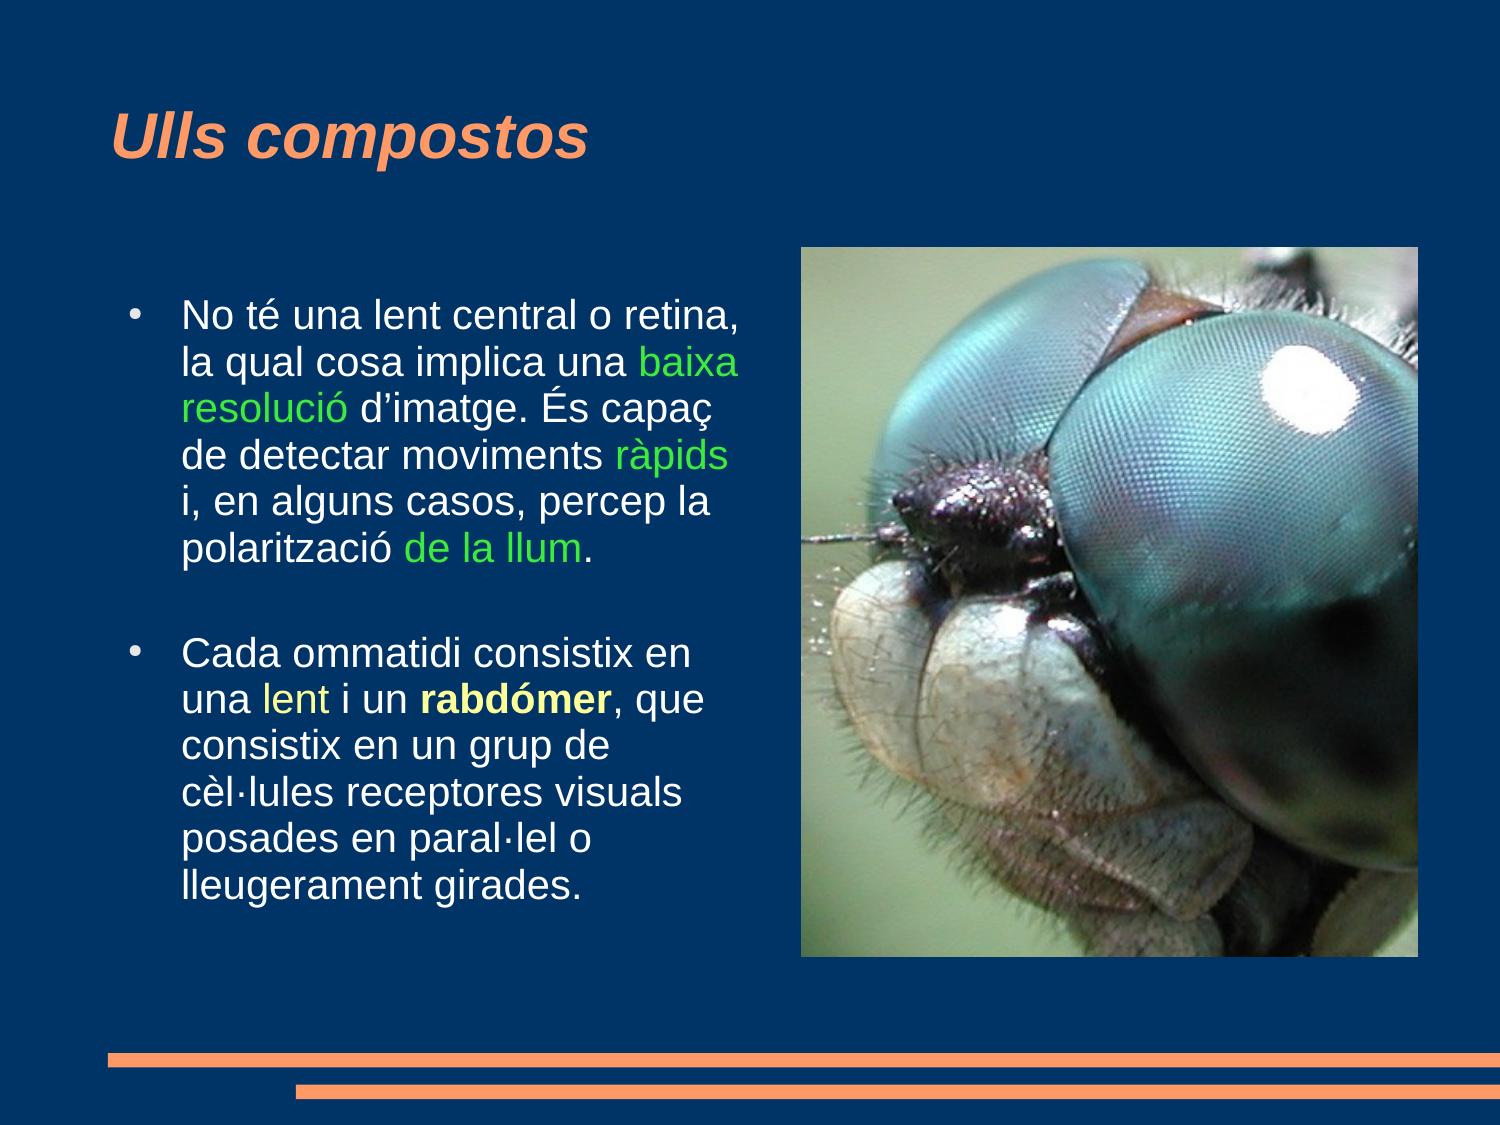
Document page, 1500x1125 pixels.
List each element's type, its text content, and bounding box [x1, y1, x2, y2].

title Ulls compostos [110, 41, 1392, 230]
picture [801, 247, 1418, 957]
list No té una lent central o retina, la qual cosa implica una baixa resolució d’imatge. És capaç de detectar moviments ràpids i, en alguns casos, percep la polarització de la llum. Cada ommatidi consistix en una lent i un rabdómer, que consistix en un grup de cèl·lules receptores visuals posades en paral·lel o lleugerament girades. [110, 292, 748, 1027]
